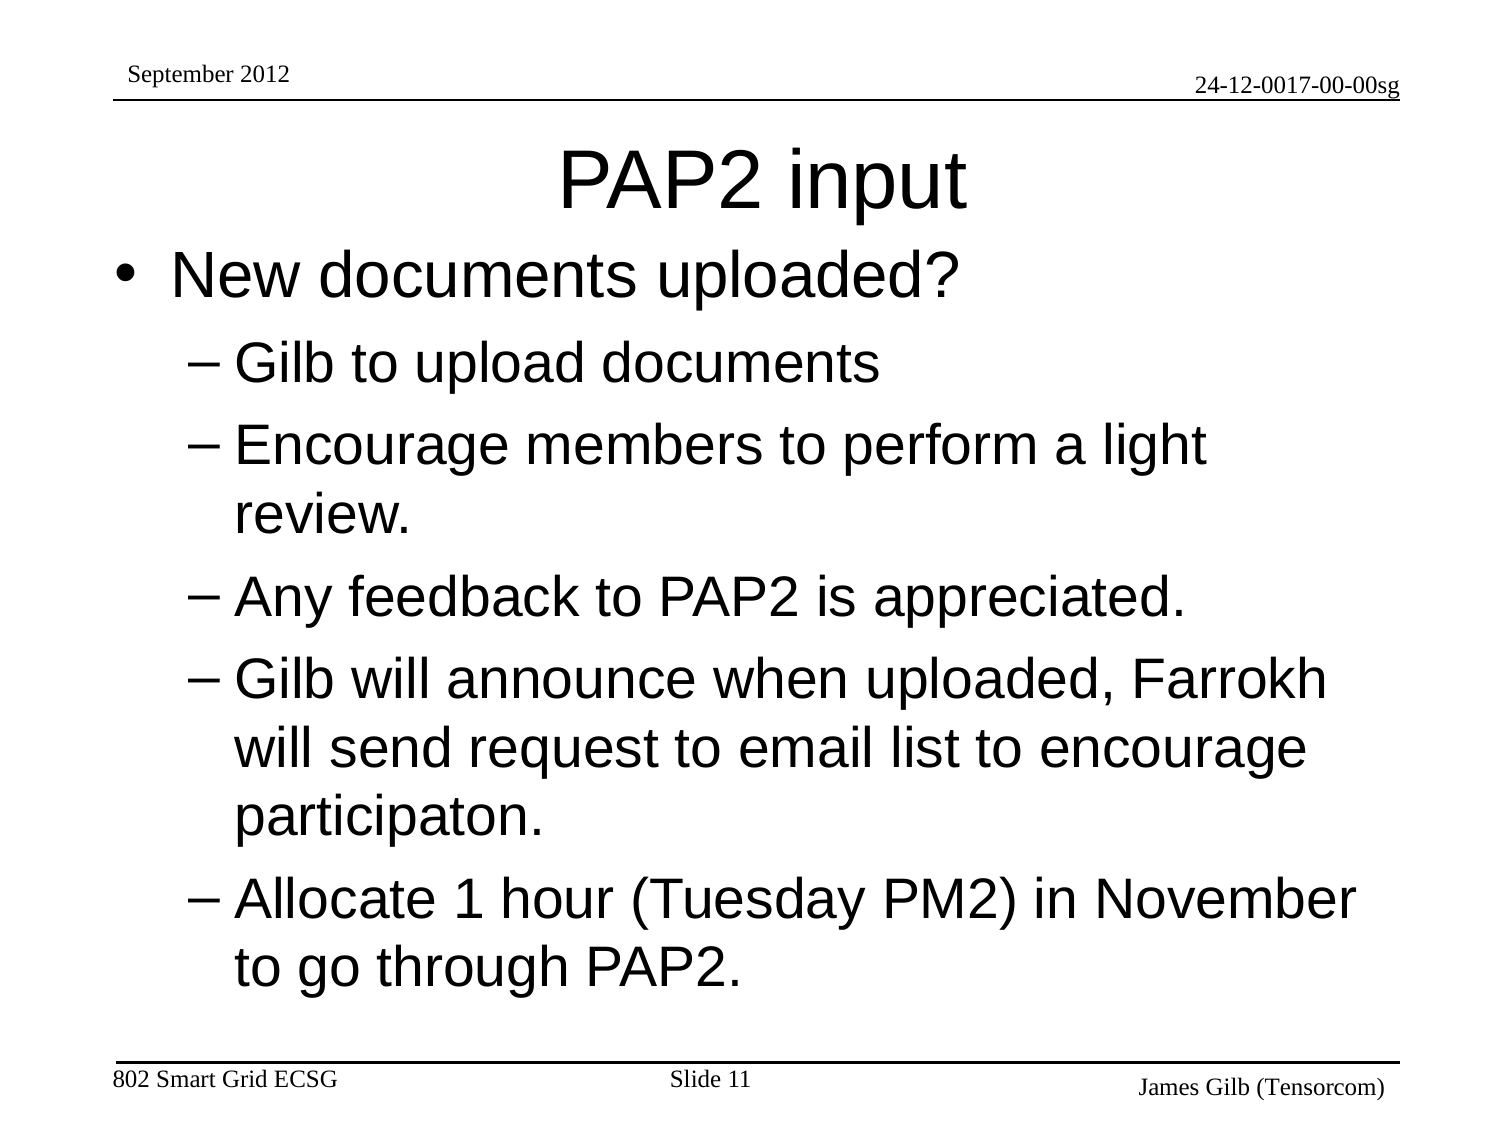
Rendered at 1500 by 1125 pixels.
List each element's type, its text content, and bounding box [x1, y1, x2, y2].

list New documents uploaded? Gilb to upload documents Encourage members to perform a light review. Any feedback to PAP2 is appreciated. Gilb will announce when uploaded, Farrokh will send request to email list to encourage participaton. Allocate 1 hour (Tuesday PM2) in November to go through PAP2. [99, 224, 1375, 1013]
title PAP2 input [125, 112, 1401, 238]
